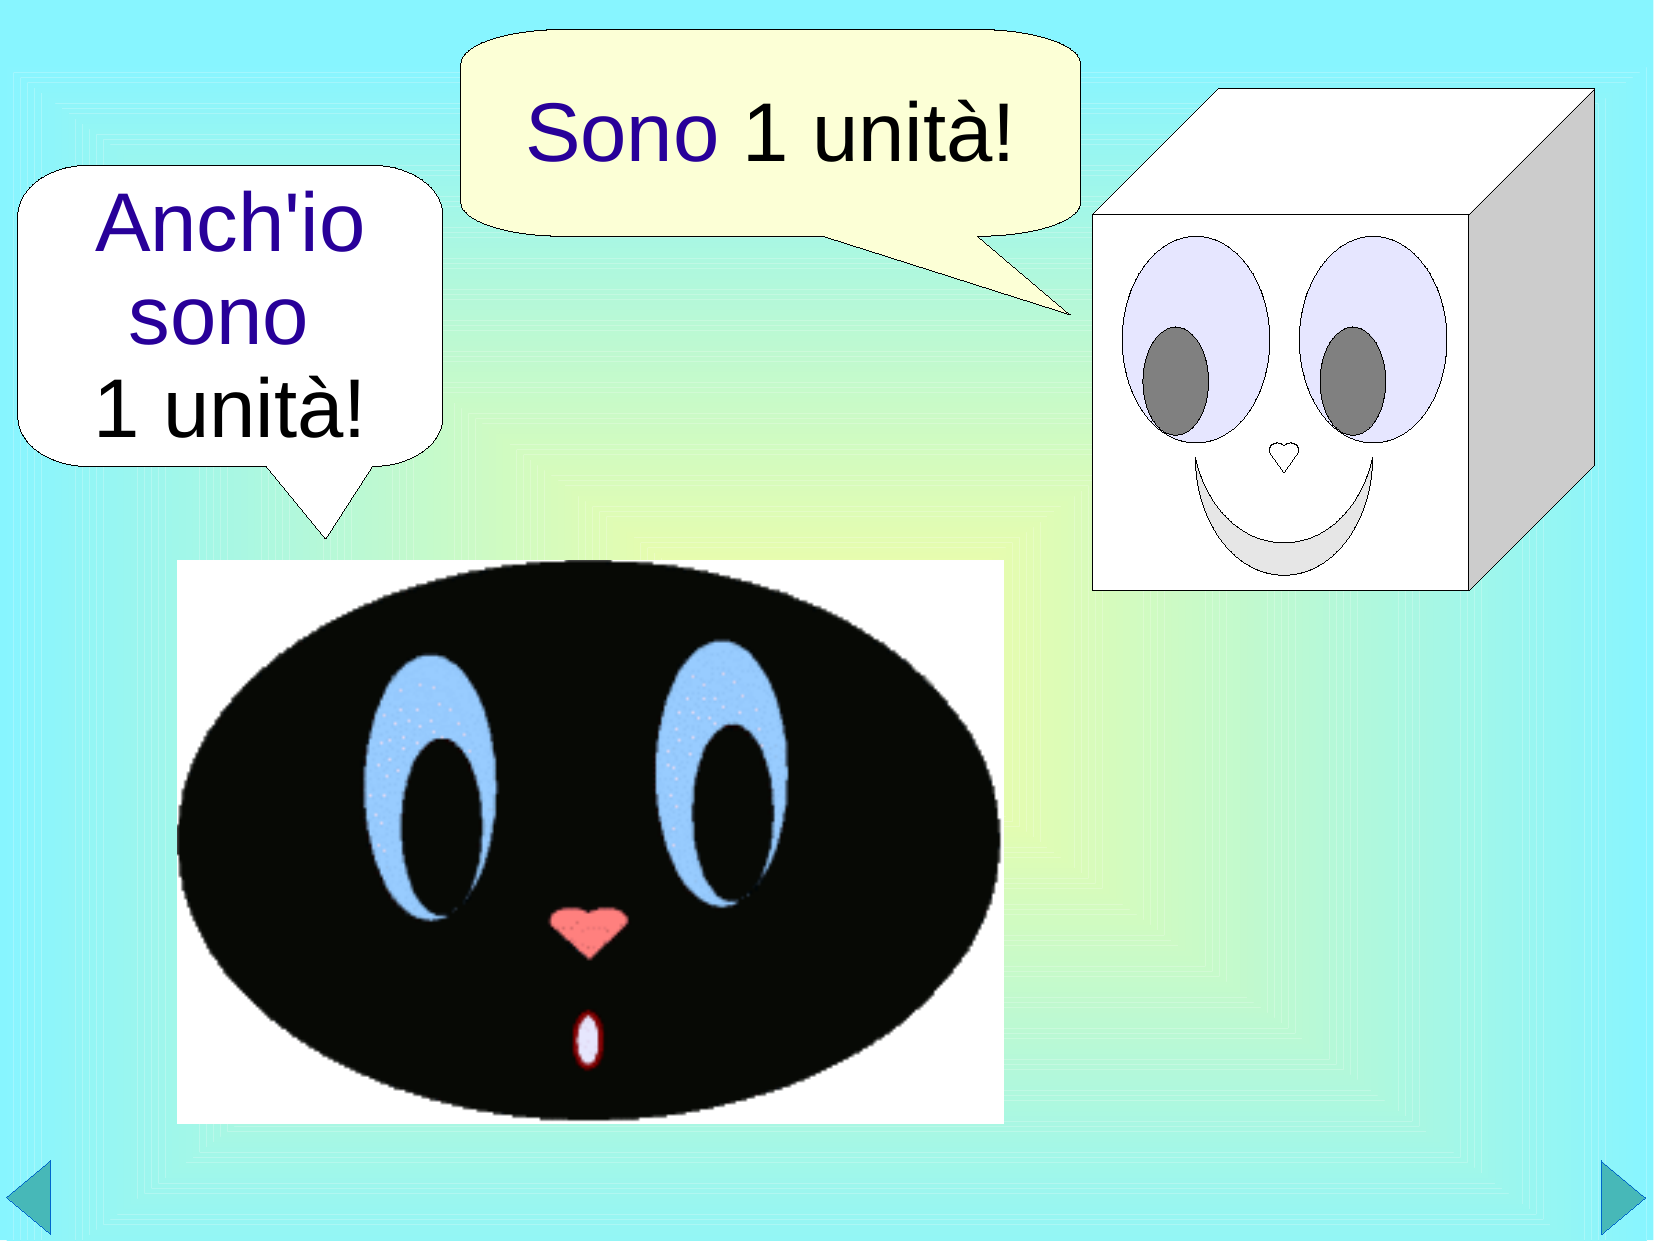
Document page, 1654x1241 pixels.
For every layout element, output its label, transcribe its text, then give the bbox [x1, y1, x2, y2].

text_box [1601, 1160, 1646, 1235]
picture [177, 560, 1004, 1124]
text_box Sono 1 unità! [460, 29, 1081, 315]
text_box Anch'io sono 1 unità! [17, 165, 443, 539]
text_box [1092, 88, 1595, 591]
text_box [6, 1160, 51, 1235]
